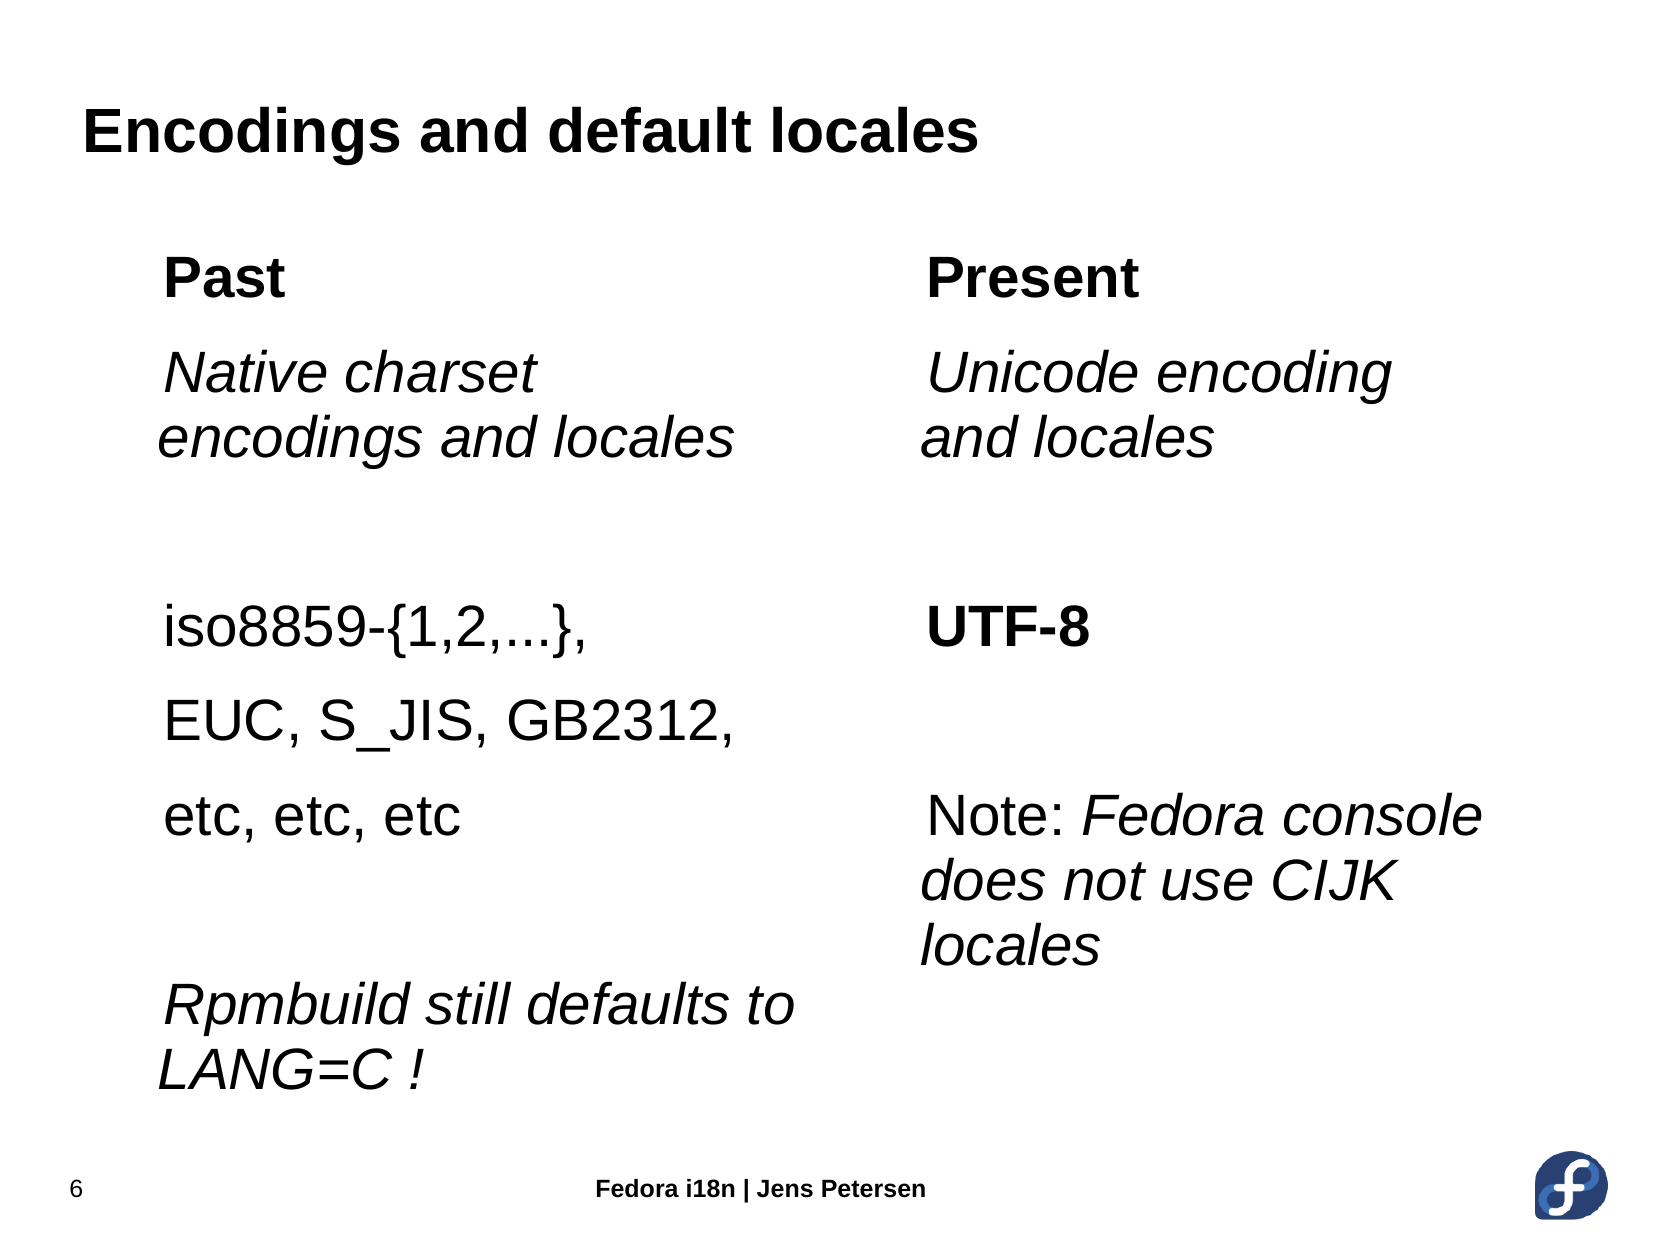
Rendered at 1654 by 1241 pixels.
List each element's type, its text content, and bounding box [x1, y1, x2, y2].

list Present Unicode encoding and locales UTF-8 Note: Fedora console does not use CIJK locales [849, 244, 1576, 1039]
title Encodings and default locales [82, 37, 1571, 226]
list Past Native charset encodings and locales iso8859-{1,2,...}, EUC, S_JIS, GB2312, etc, etc, etc Rpmbuild still defaults to LANG=C ! [86, 244, 814, 1102]
picture [1529, 1146, 1613, 1224]
